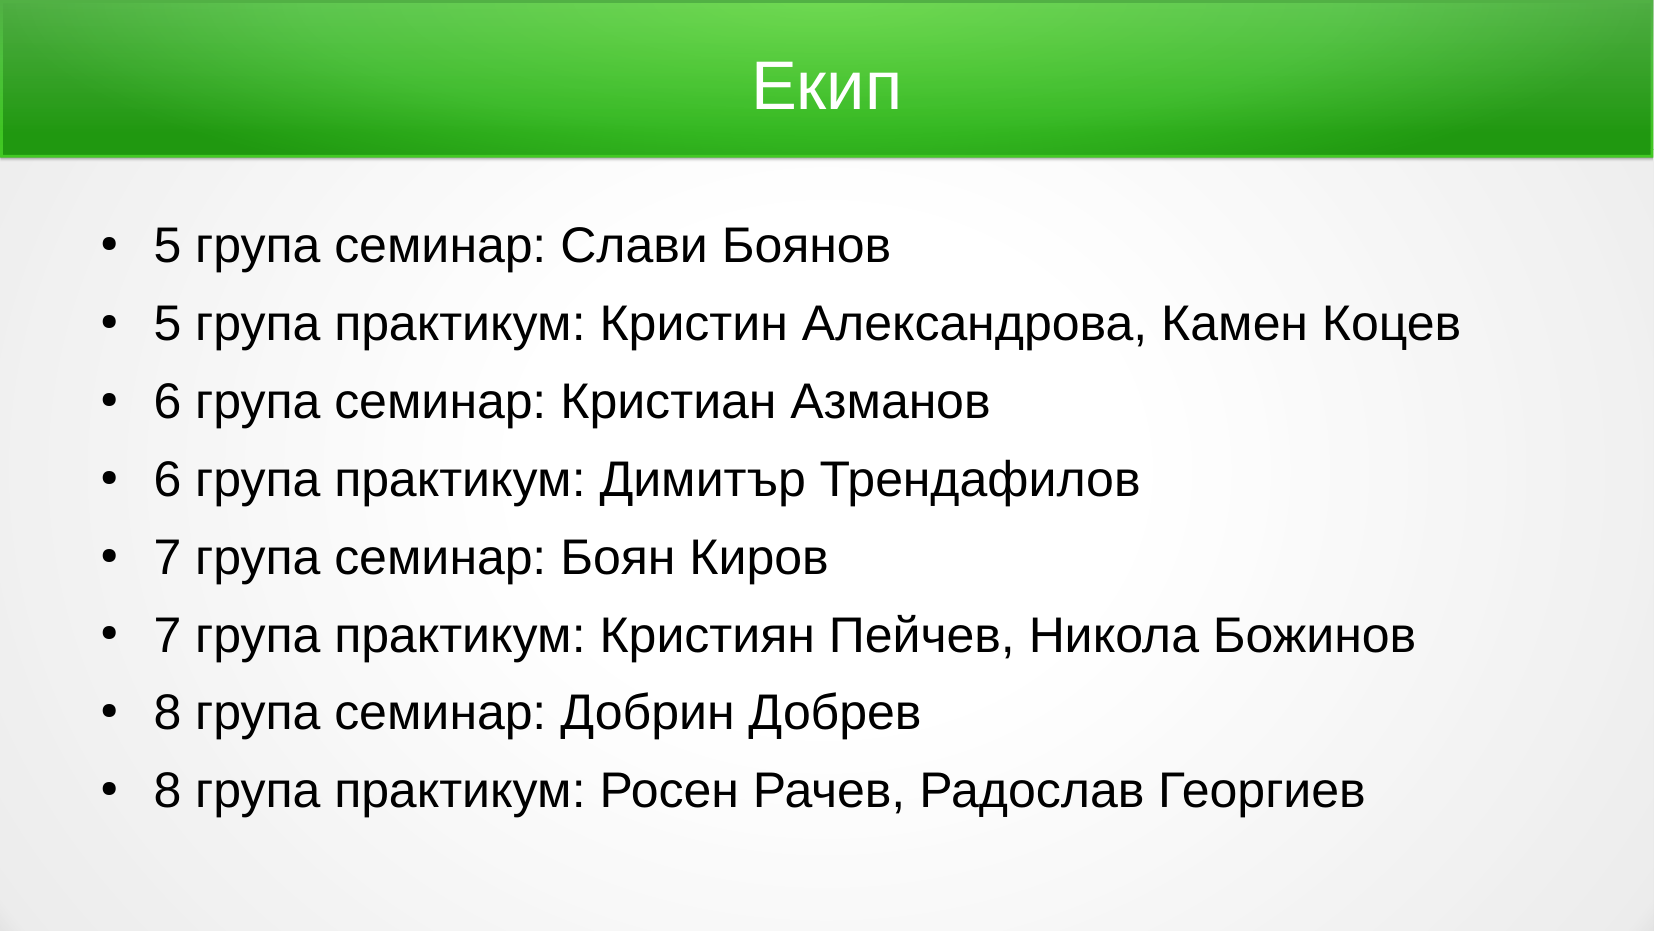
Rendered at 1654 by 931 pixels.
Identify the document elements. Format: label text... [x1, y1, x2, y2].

title Екип [82, 37, 1571, 135]
list 5 група семинар: Слави Боянов 5 група практикум: Кристин Александрова, Камен Коцев 6 група семинар: Кристиан Азманов 6 група практикум: Димитър Трендафилов 7 група семинар: Боян Киров 7 група практикум: Кристиян Пейчев, Никола Божинов 8 група семинар: Добрин Добрев 8 група практикум: Росен Рачев, Радослав Георгиев [82, 217, 1538, 863]
